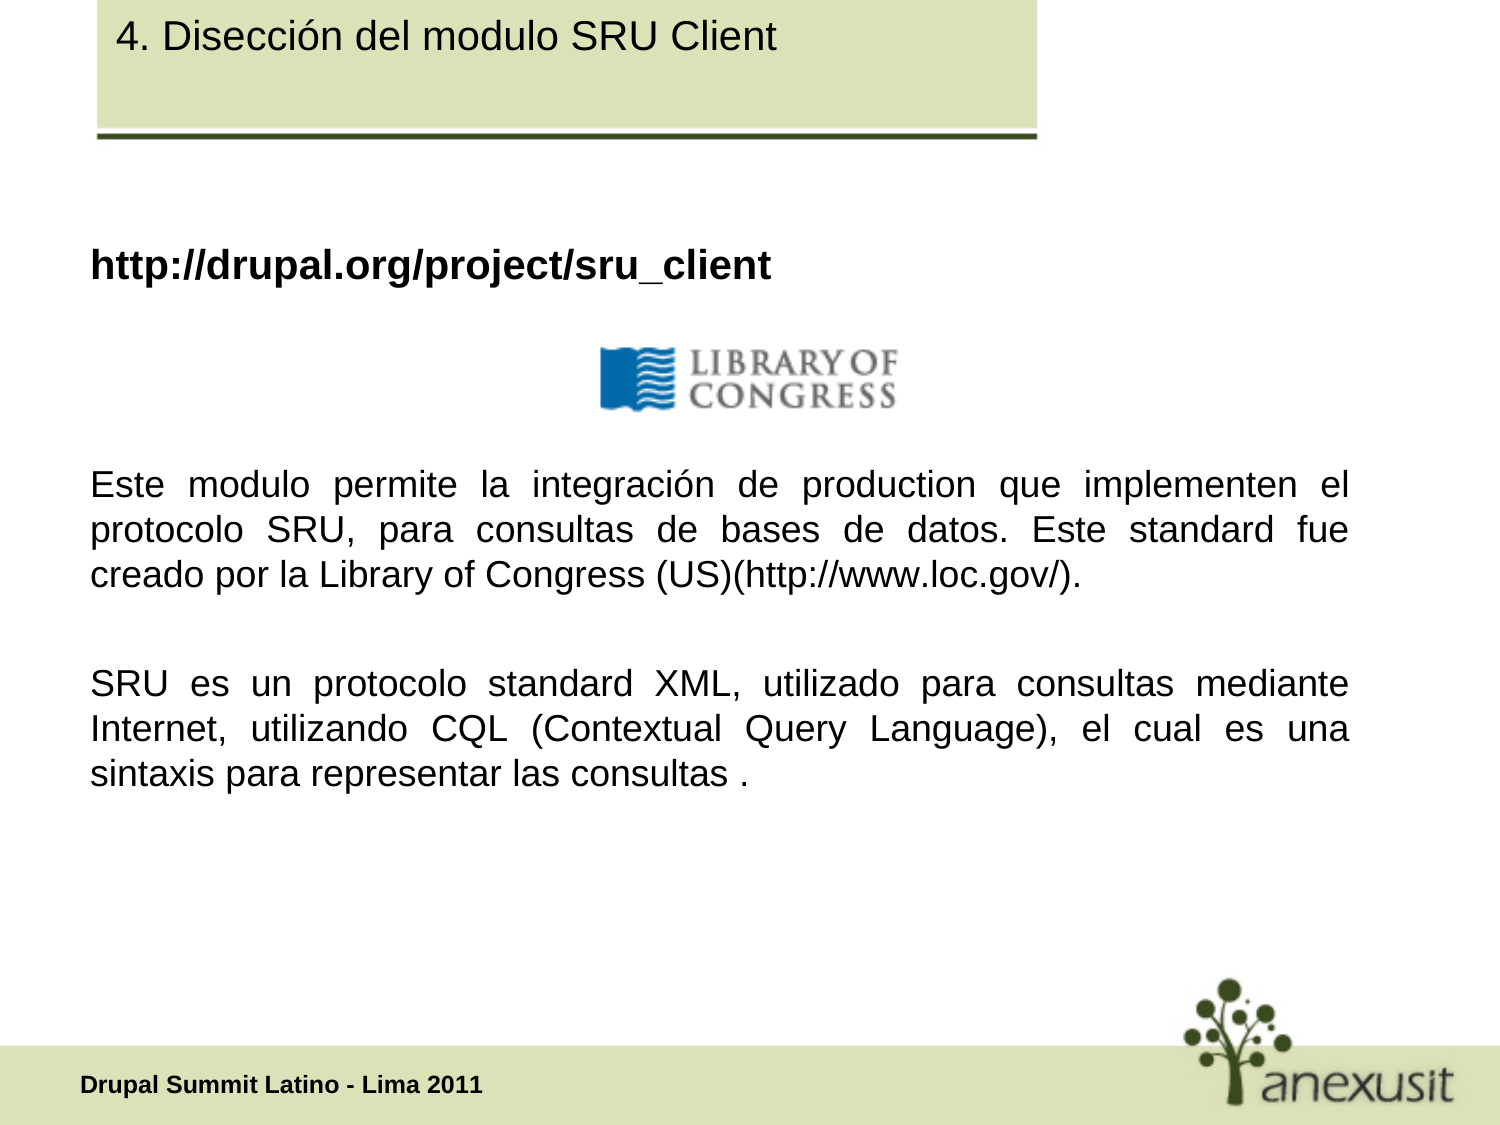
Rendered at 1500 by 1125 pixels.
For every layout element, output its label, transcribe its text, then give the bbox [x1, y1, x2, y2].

picture [0, 0, 1500, 1125]
text_box 4. Disección del modulo SRU Client [100, 0, 827, 119]
text_box http://drupal.org/project/sru_client Este modulo permite la integración de production que implementen el protocolo SRU, para consultas de bases de datos. Este standard fue creado por la Library of Congress (US)(http://www.loc.gov/). SRU es un protocolo standard XML, utilizado para consultas mediante Internet, utilizando CQL (Contextual Query Language), el cual es una sintaxis para representar las consultas . [75, 229, 1365, 906]
text_box Drupal Summit Latino - Lima 2011 [65, 1060, 1066, 1106]
